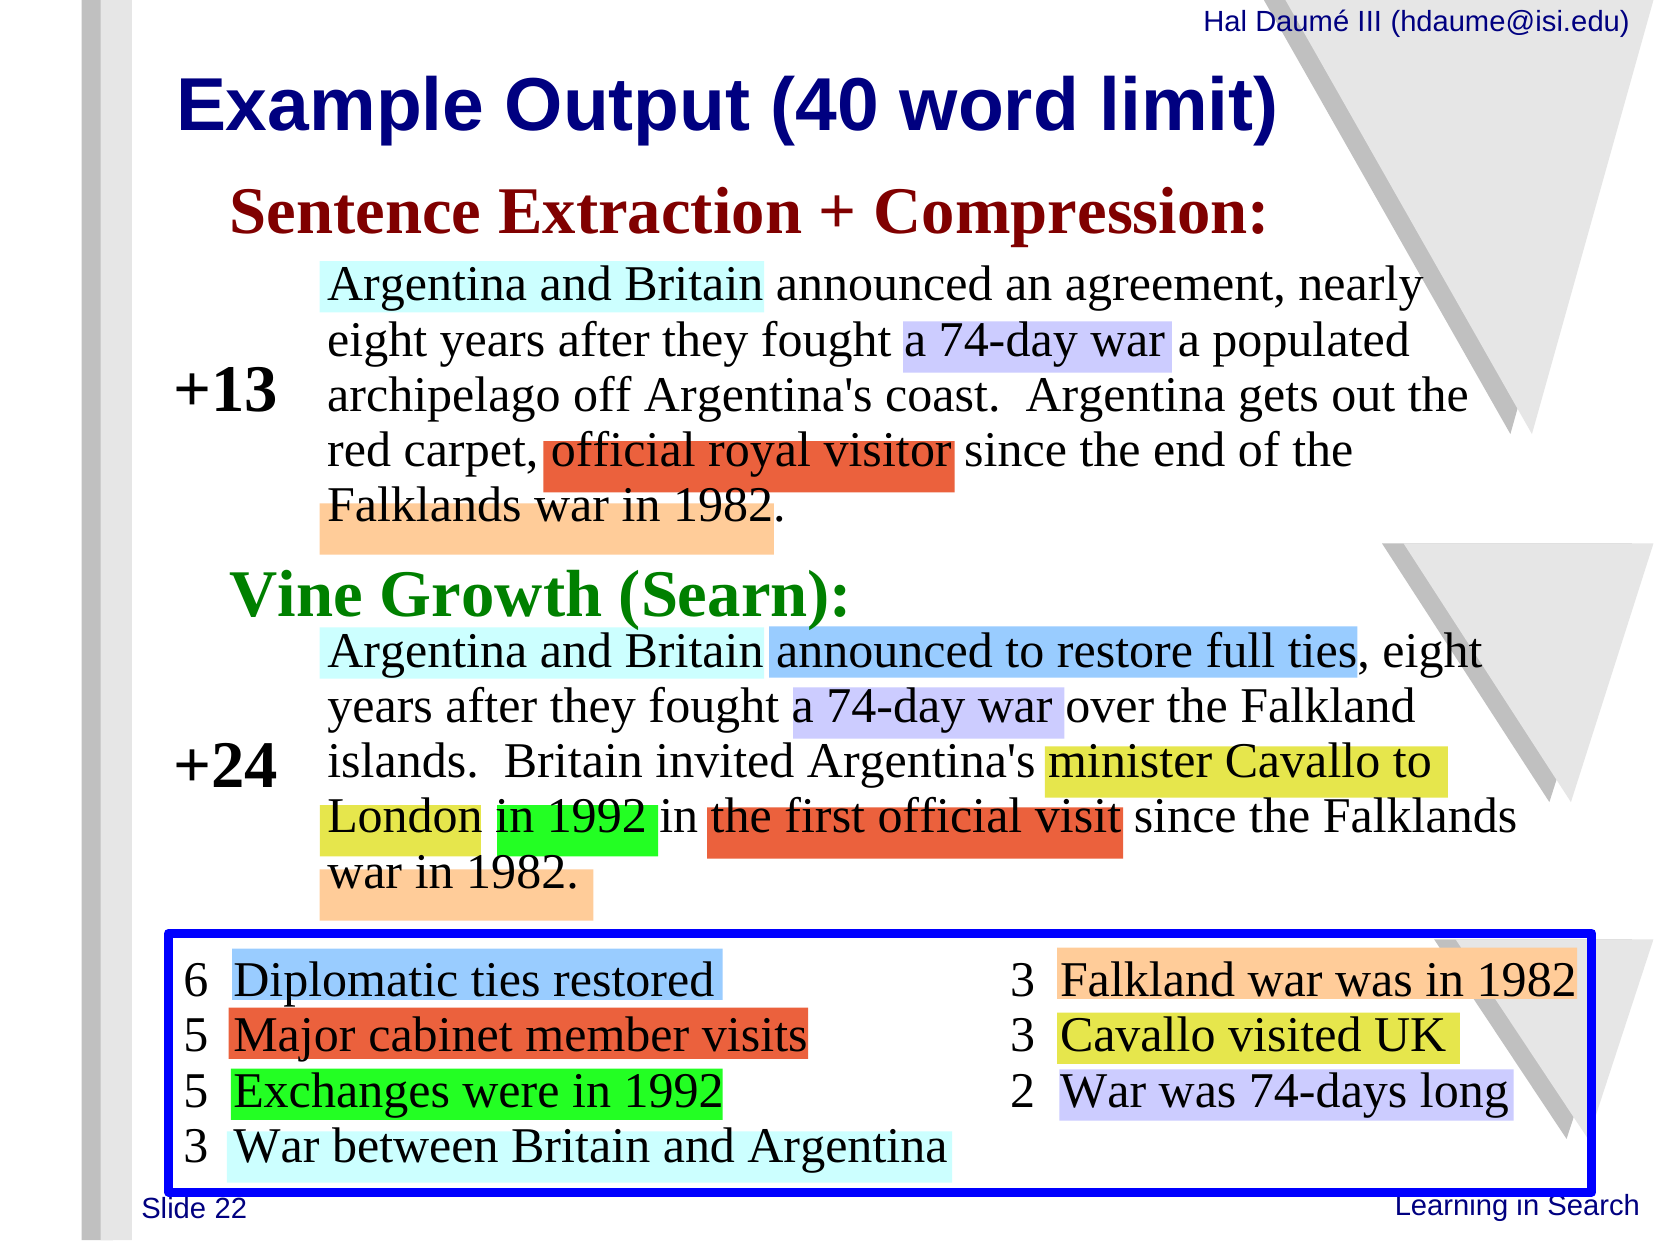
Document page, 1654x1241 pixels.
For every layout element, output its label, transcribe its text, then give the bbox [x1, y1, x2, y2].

text_box +24 [173, 727, 279, 815]
title Example Output (40 word limit) [176, 44, 1509, 166]
text_box [319, 261, 327, 313]
text_box [319, 645, 327, 679]
text_box Argentina and Britain announced an agreement, nearly eight years after they fought a 74-day war a populated archipelago off Argentina's coast. Argentina gets out the red carpet, official royal visitor since the end of the Falklands war in 1982. [327, 256, 1531, 559]
text_box +13 [173, 351, 279, 439]
text_box 6 Diplomatic ties restored 3 Falkland war was in 1982 5 Major cabinet member visits 3 Cavallo visited UK 5 Exchanges were in 1992 2 War was 74-days long 3 War between Britain and Argentina [168, 933, 1592, 1193]
text_box [319, 805, 327, 857]
text_box Vine Growth (Searn): [229, 557, 854, 645]
text_box Sentence Extraction + Compression: [229, 173, 1272, 261]
text_box Argentina and Britain announced to restore full ties, eight years after they fought a 74-day war over the Falkland islands. Britain invited Argentina's minister Cavallo to London in 1992 in the first official visit since the Falklands war in 1982. [327, 622, 1531, 925]
text_box [319, 503, 327, 555]
text_box [319, 869, 327, 921]
